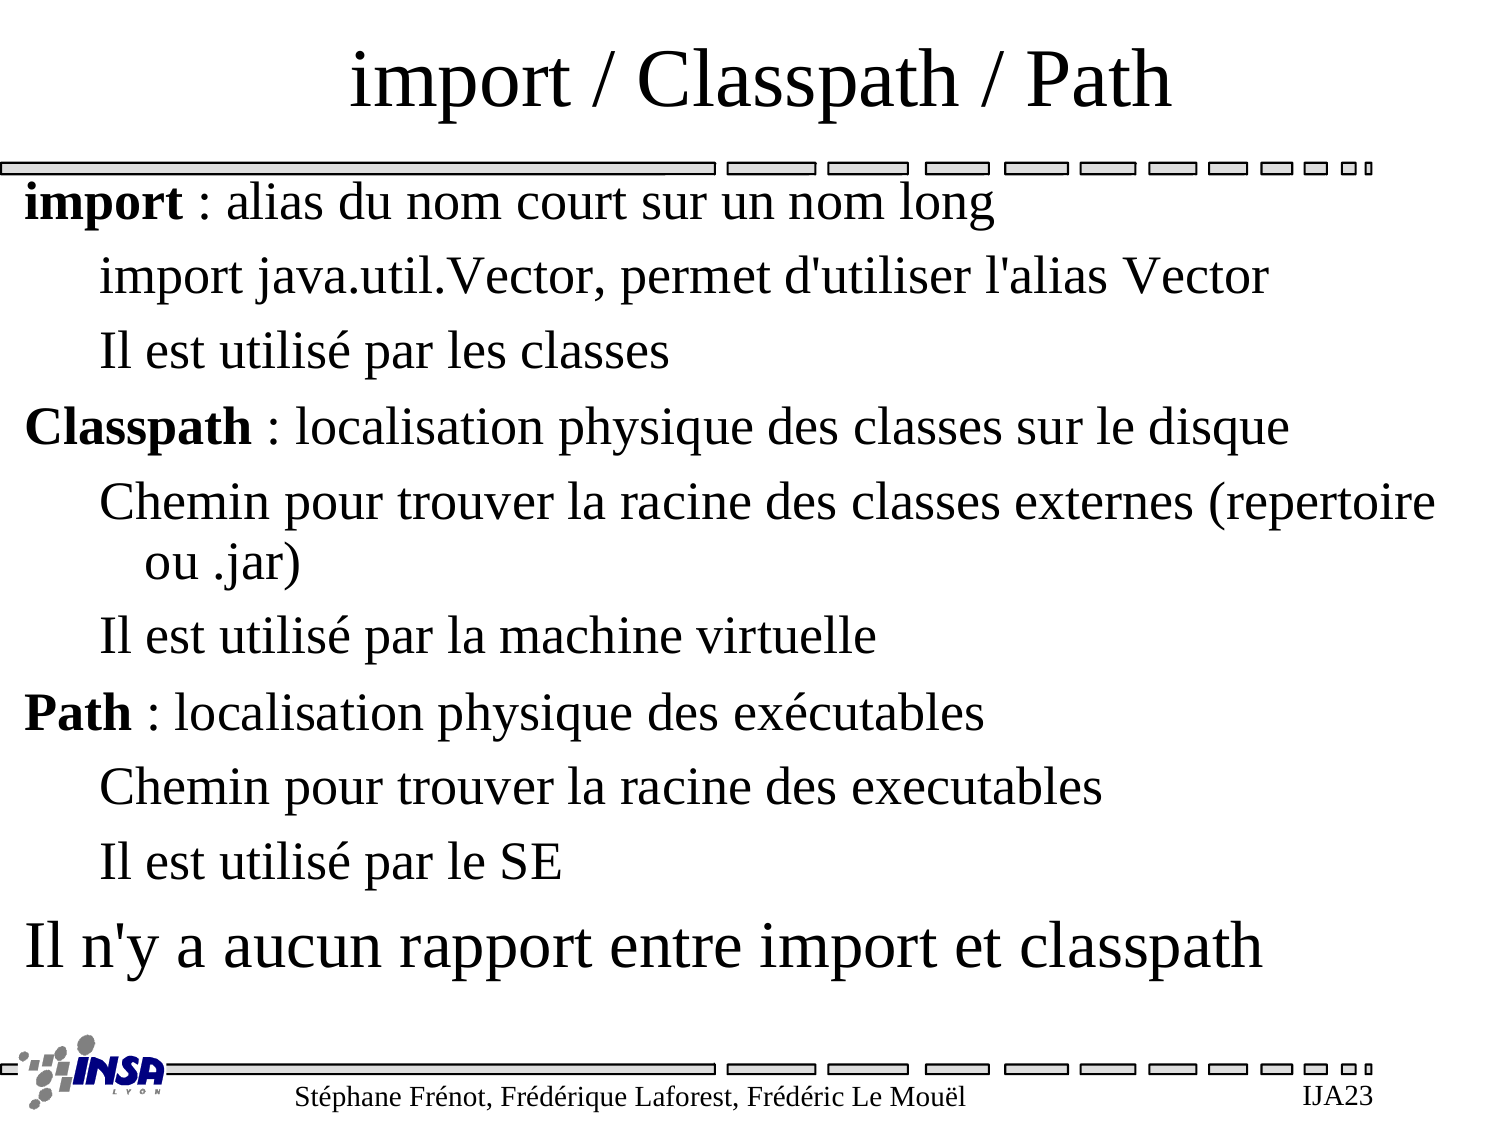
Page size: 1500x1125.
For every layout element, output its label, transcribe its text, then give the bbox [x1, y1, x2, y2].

list import : alias du nom court sur un nom long import java.util.Vector, permet d'utiliser l'alias Vector Il est utilisé par les classes Classpath : localisation physique des classes sur le disque Chemin pour trouver la racine des classes externes (repertoire ou .jar) Il est utilisé par la machine virtuelle Path : localisation physique des exécutables Chemin pour trouver la racine des executables Il est utilisé par le SE Il n'y a aucun rapport entre import et classpath [24, 174, 1485, 1036]
title import / Classpath / Path [125, 0, 1400, 162]
